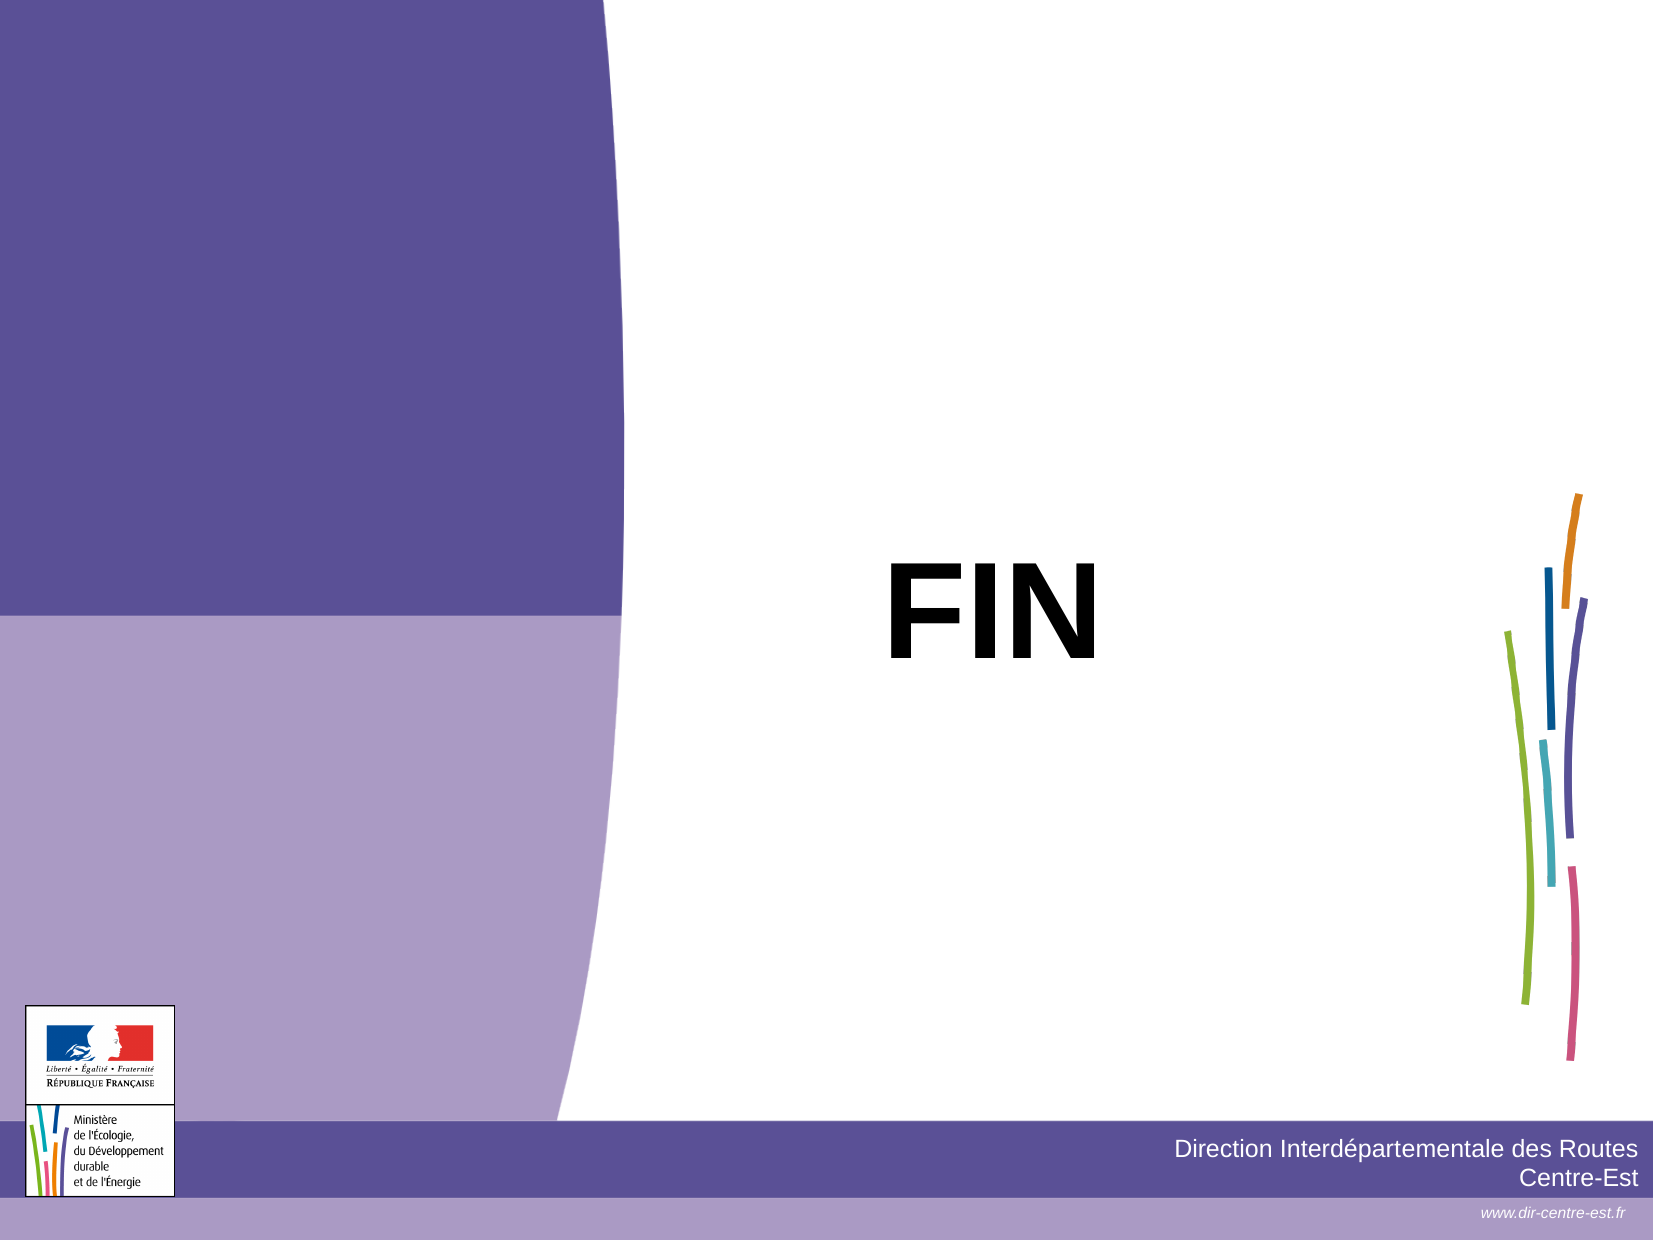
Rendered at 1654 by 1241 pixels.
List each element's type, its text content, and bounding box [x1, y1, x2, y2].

text_box FIN [867, 526, 1120, 696]
picture [0, 0, 1653, 1240]
